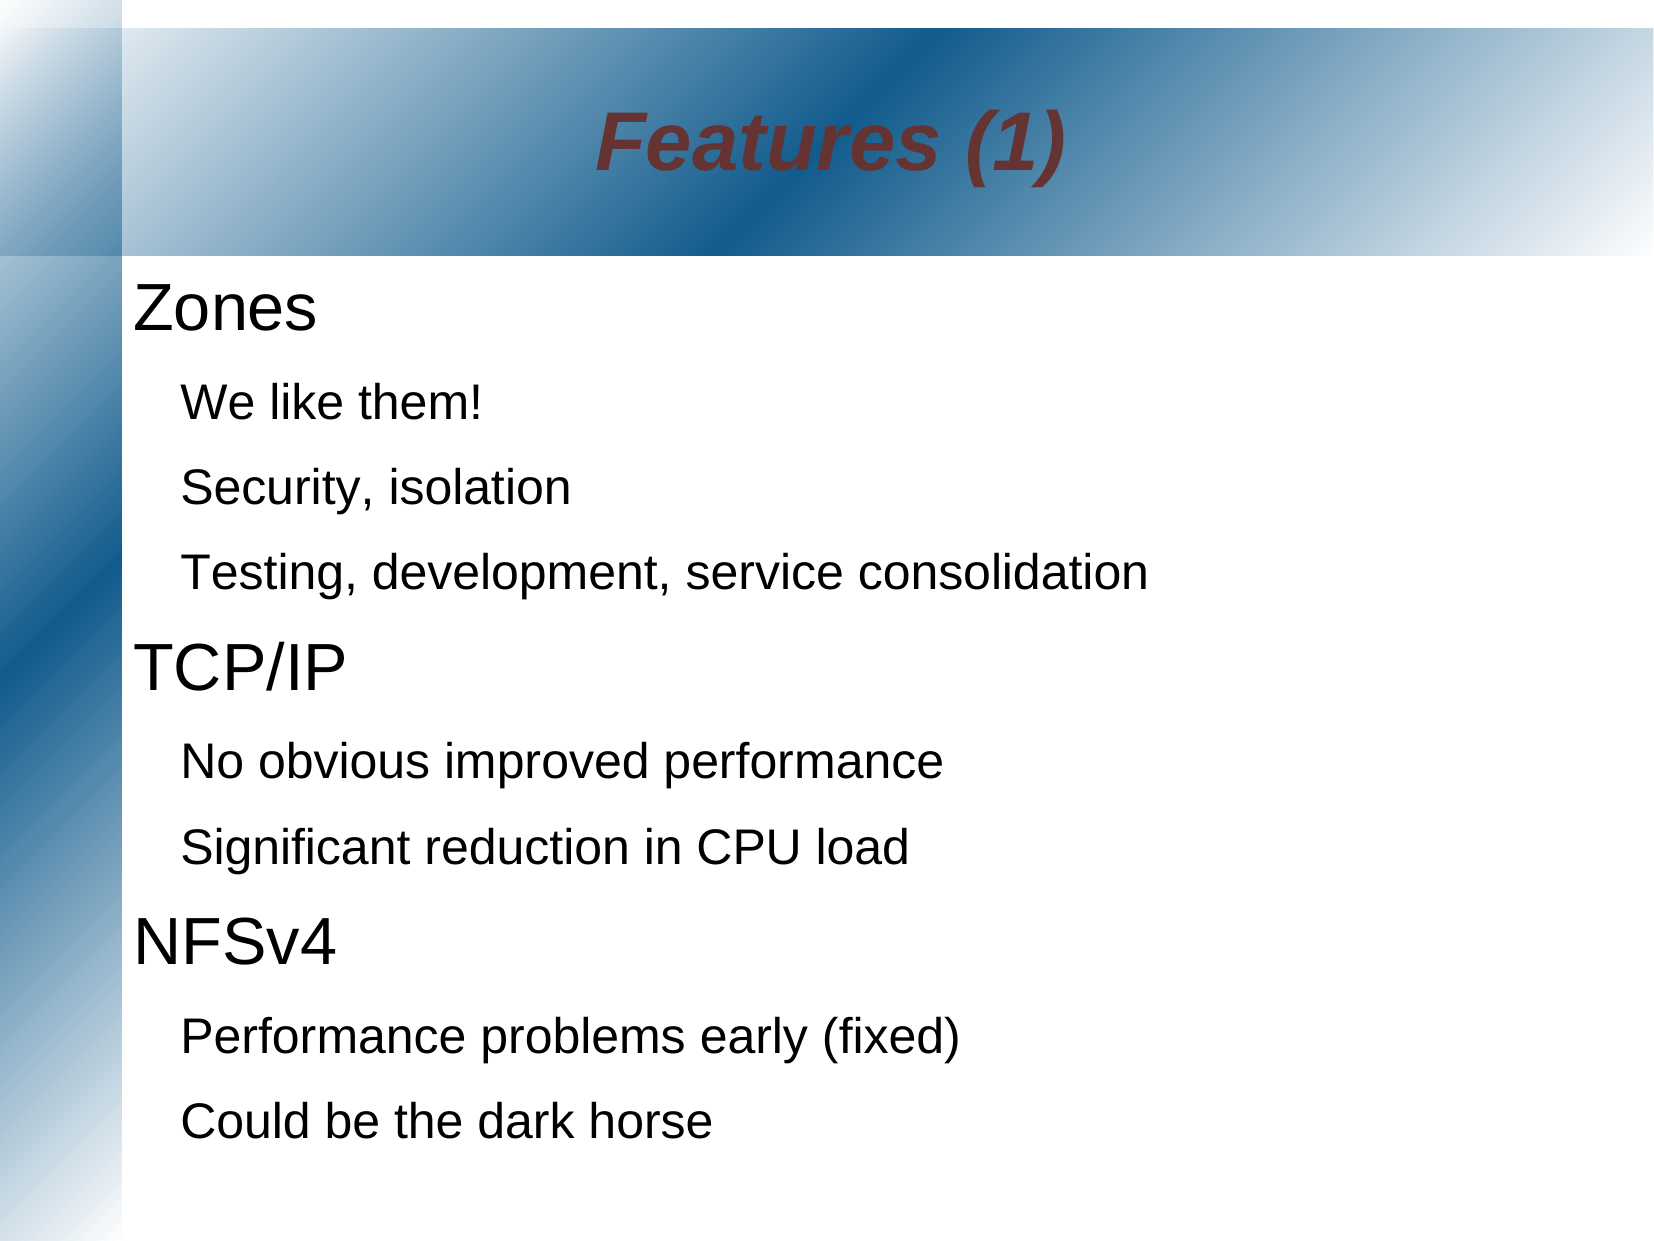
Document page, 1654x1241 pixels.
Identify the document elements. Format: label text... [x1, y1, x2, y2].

title Features (1) [125, 37, 1538, 246]
list Zones We like them! Security, isolation Testing, development, service consolidation TCP/IP No obvious improved performance Significant reduction in CPU load NFSv4 Performance problems early (fixed) Could be the dark horse [121, 269, 1534, 1162]
